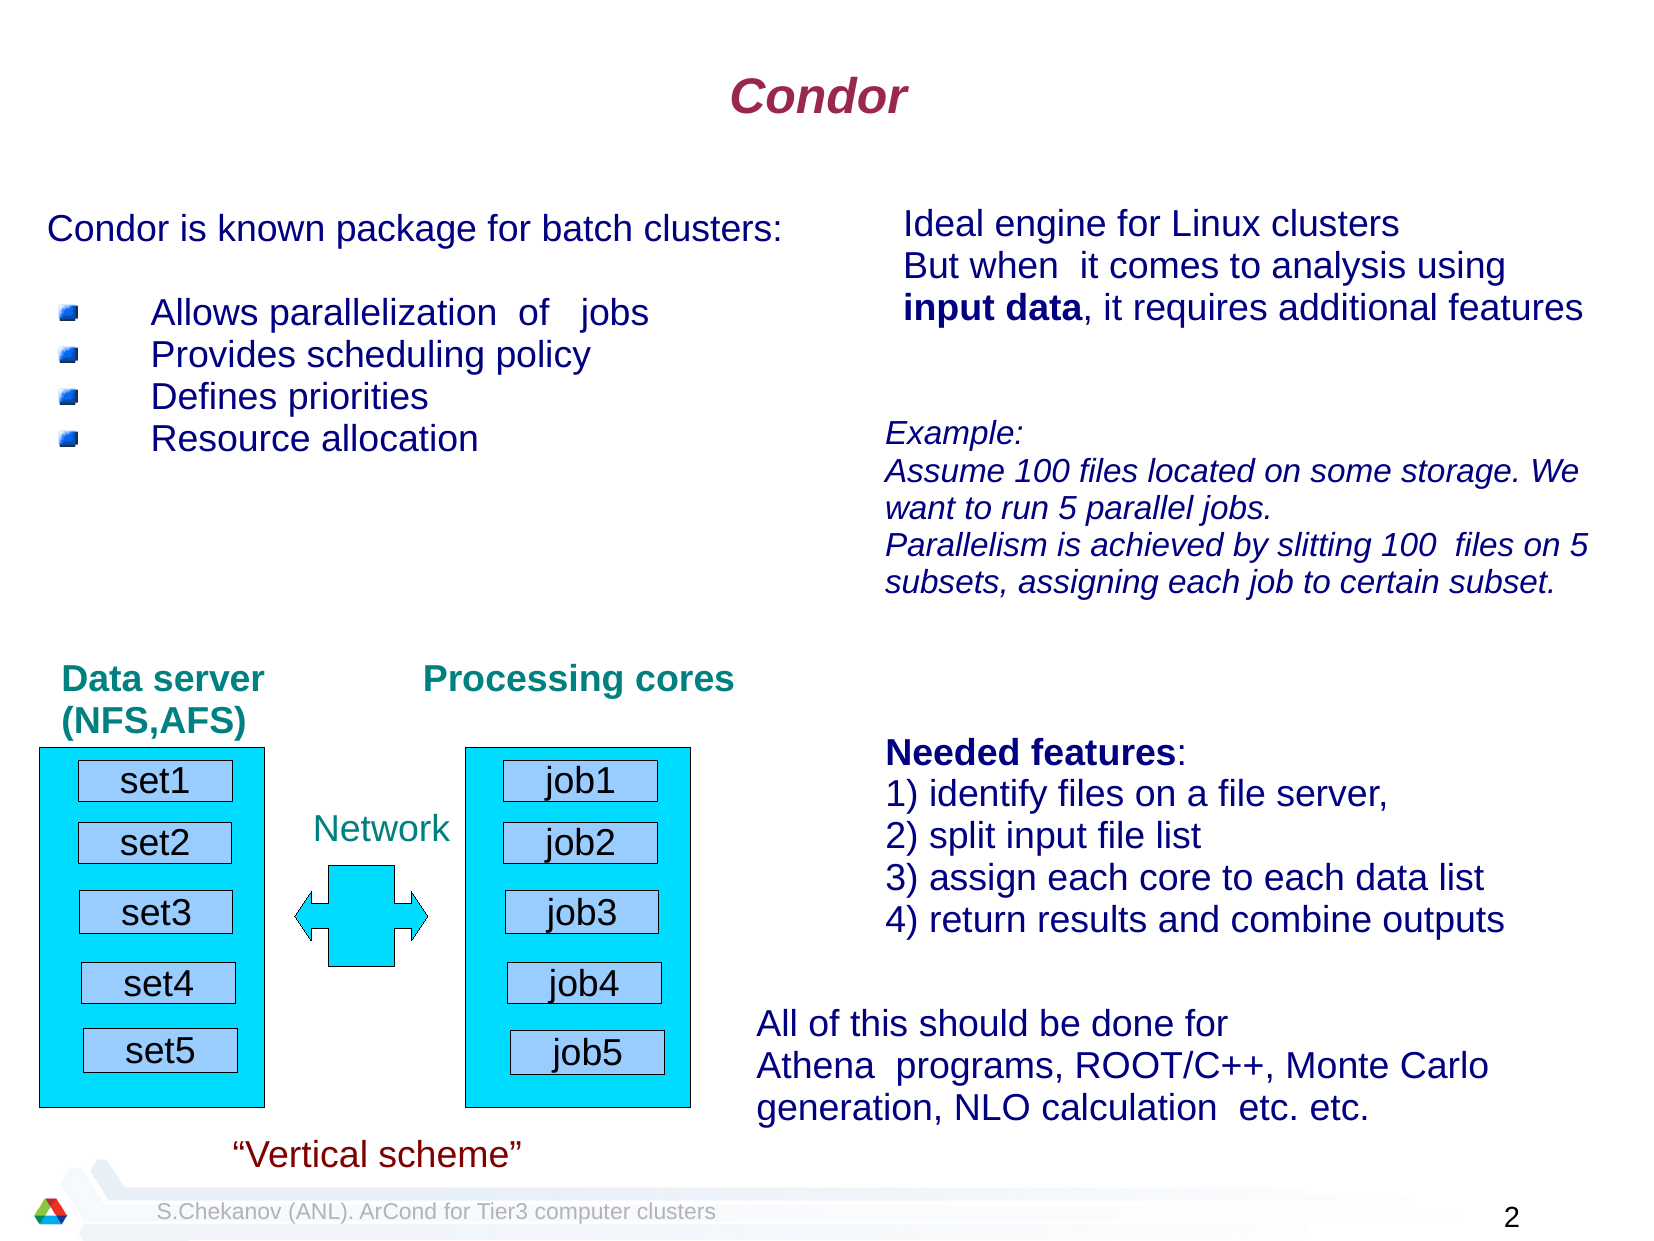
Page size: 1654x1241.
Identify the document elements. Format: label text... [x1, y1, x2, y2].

text_box Data server (NFS,AFS) [46, 649, 297, 750]
text_box “Vertical scheme” [217, 1125, 548, 1183]
text_box job4 [507, 962, 662, 1004]
text_box [294, 865, 428, 967]
text_box set1 [78, 760, 233, 802]
text_box job2 [503, 822, 658, 864]
text_box [465, 747, 691, 1108]
text_box Ideal engine for Linux clusters But when it comes to analysis using input data, it requires additional features [805, 195, 1624, 379]
text_box job5 [510, 1030, 665, 1075]
text_box set2 [78, 822, 232, 864]
text_box Example: Assume 100 files located on some storage. We want to run 5 parallel jobs. Parallelism is achieved by slitting 100 files on 5 subsets, assigning each job to certain subset. [870, 407, 1606, 708]
text_box [39, 747, 265, 1108]
picture [0, 1154, 1649, 1241]
text_box set3 [79, 890, 233, 934]
text_box Processing cores [408, 650, 788, 717]
text_box job1 [503, 760, 658, 802]
title Condor [70, 36, 1567, 157]
text_box set5 [83, 1028, 238, 1073]
text_box job3 [505, 890, 659, 934]
list Condor is known package for batch clusters: Allows parallelization of jobs Provides scheduling policy Defines priorities Resource allocation [46, 207, 806, 486]
text_box All of this should be done for Athena programs, ROOT/C++, Monte Carlo generation, NLO calculation etc. etc. [741, 995, 1613, 1190]
text_box Needed features: 1) identify files on a file server, 2) split input file list 3) assign each core to each data list 4) return results and combine outputs [870, 723, 1540, 967]
text_box set4 [81, 962, 236, 1004]
text_box Network [298, 800, 465, 858]
